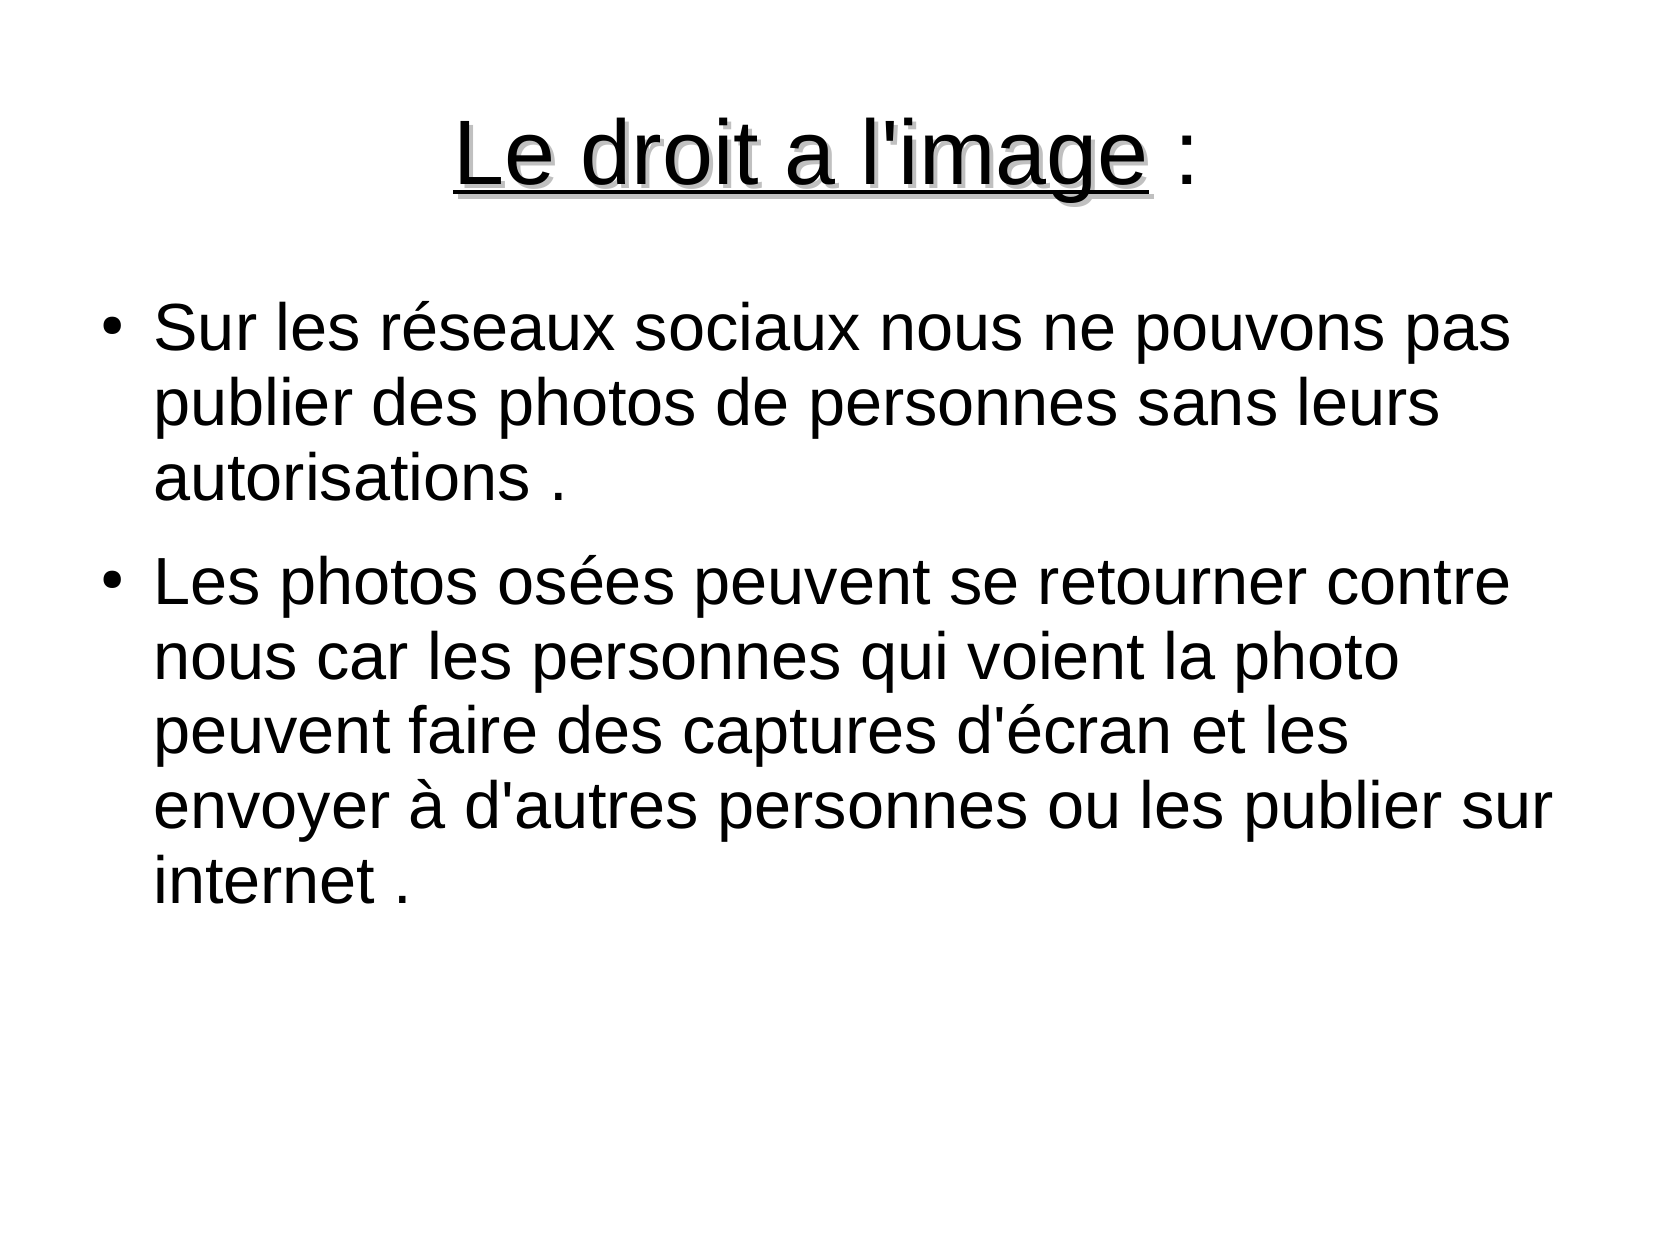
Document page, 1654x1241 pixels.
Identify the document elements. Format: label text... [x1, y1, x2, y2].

list Sur les réseaux sociaux nous ne pouvons pas publier des photos de personnes sans leurs autorisations . Les photos osées peuvent se retourner contre nous car les personnes qui voient la photo peuvent faire des captures d'écran et les envoyer à d'autres personnes ou les publier sur internet . [82, 290, 1571, 1010]
title Le droit a l'image : [82, 49, 1571, 257]
